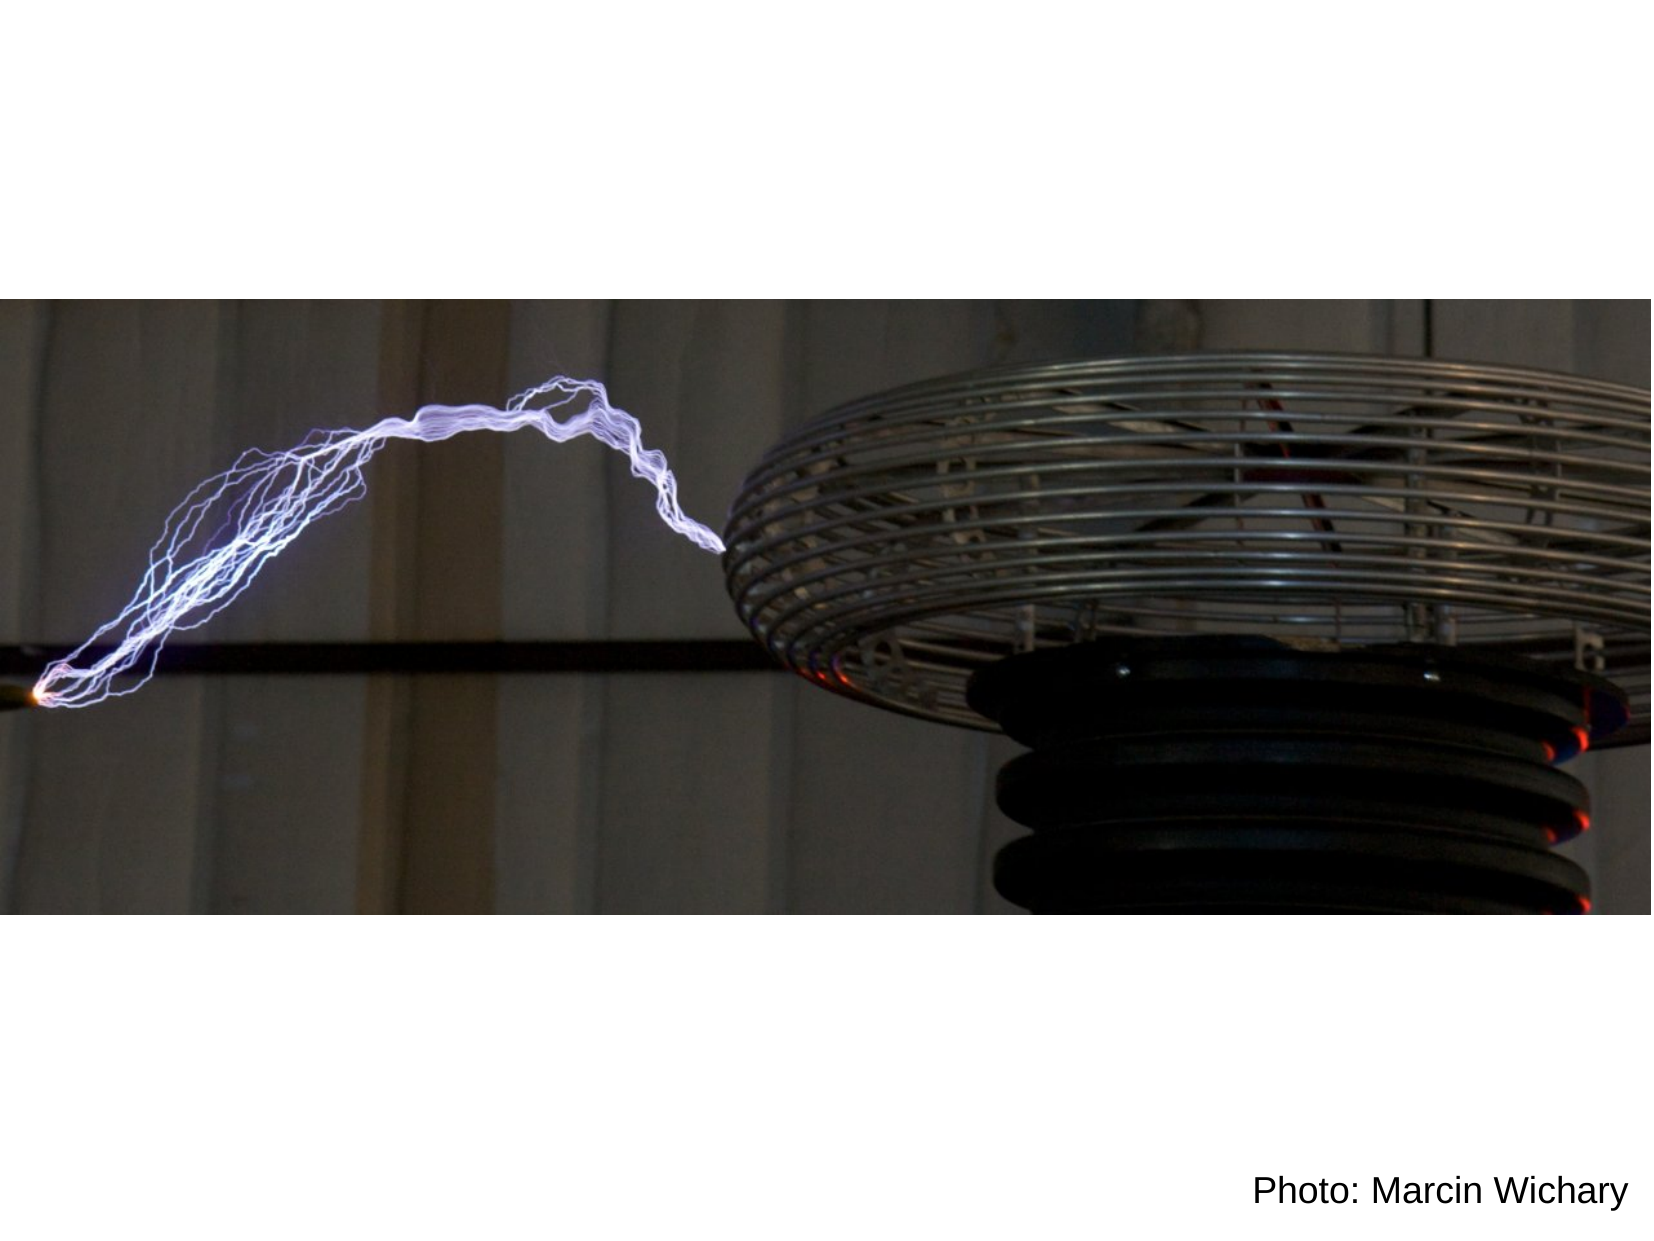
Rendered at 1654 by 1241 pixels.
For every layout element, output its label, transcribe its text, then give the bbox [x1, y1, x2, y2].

picture [0, 299, 1651, 915]
text_box Photo: Marcin Wichary [1237, 1162, 1645, 1220]
